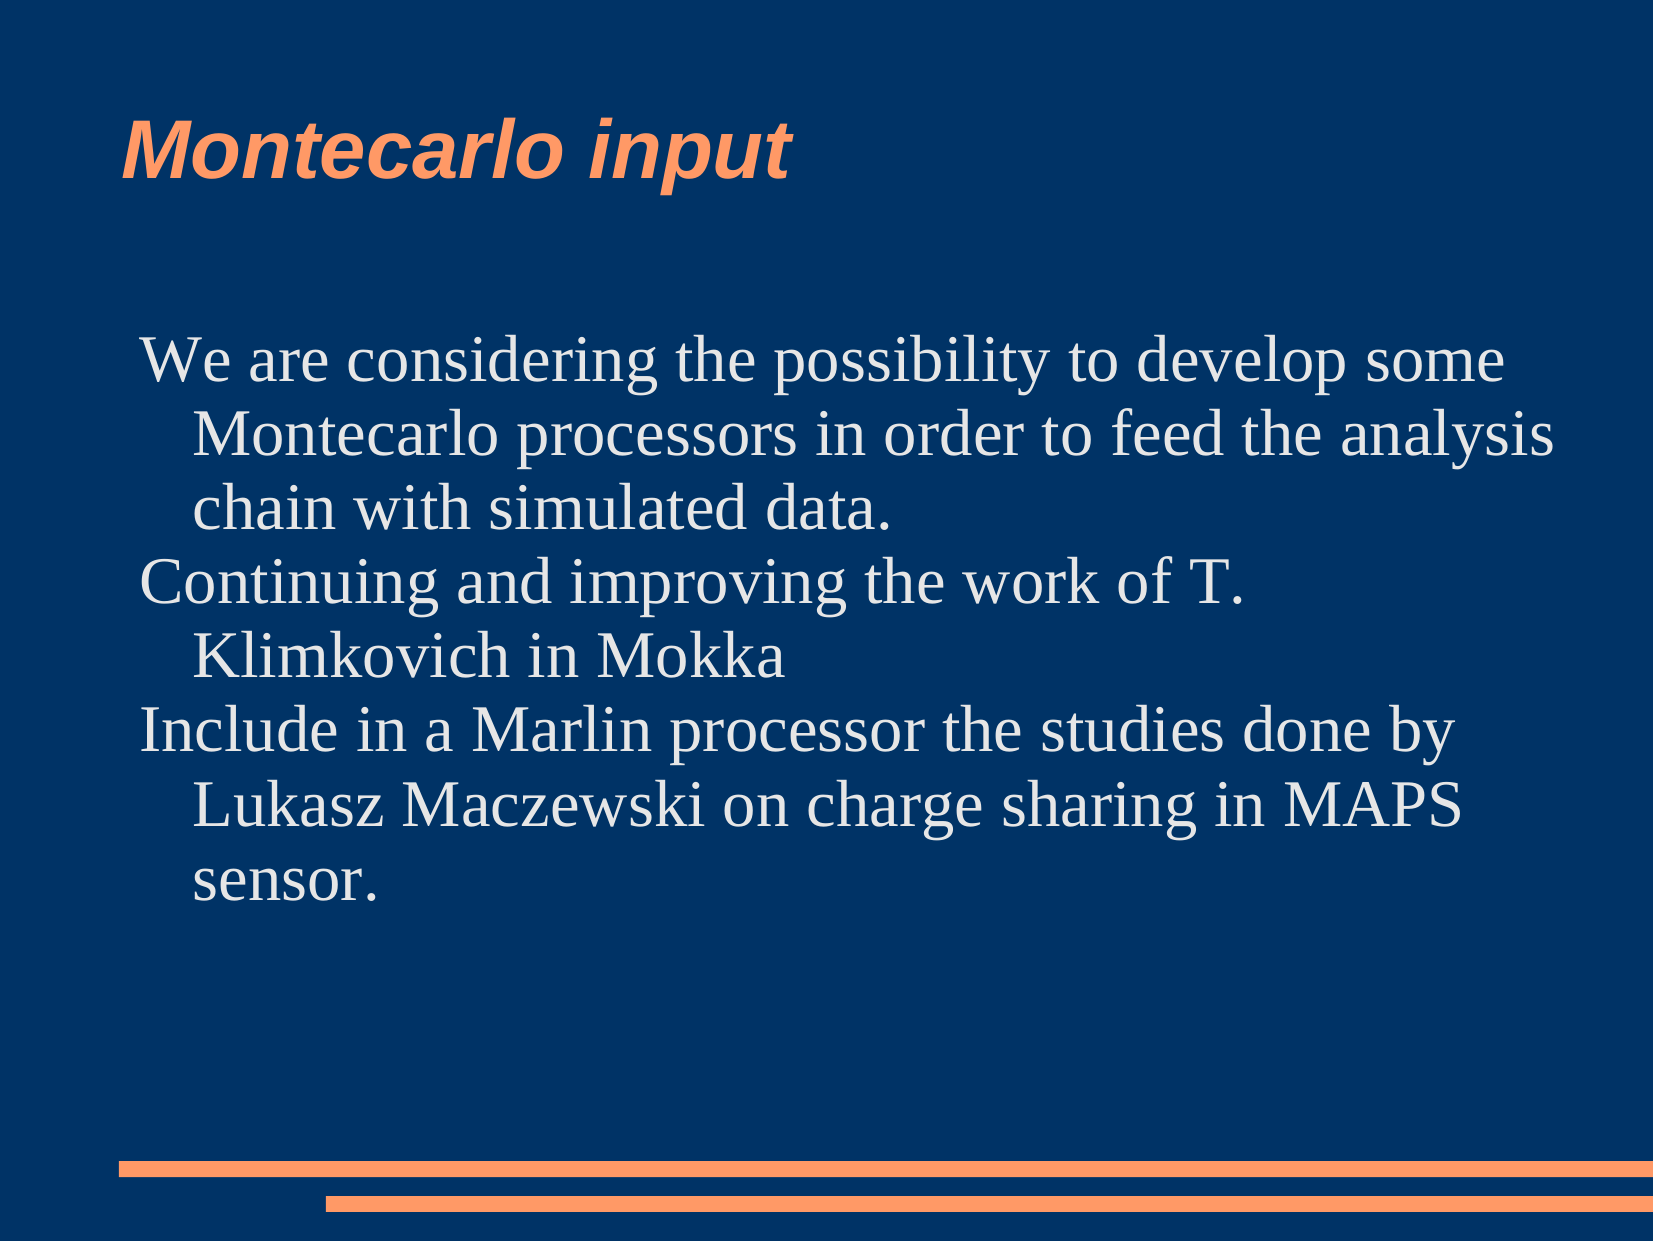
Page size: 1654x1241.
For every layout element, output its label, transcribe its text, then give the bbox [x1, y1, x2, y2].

title Montecarlo input [121, 46, 1534, 254]
list We are considering the possibility to develop some Montecarlo processors in order to feed the analysis chain with simulated data. Continuing and improving the work of T. Klimkovich in Mokka Include in a Marlin processor the studies done by Lukasz Maczewski on charge sharing in MAPS sensor. [121, 322, 1561, 1133]
